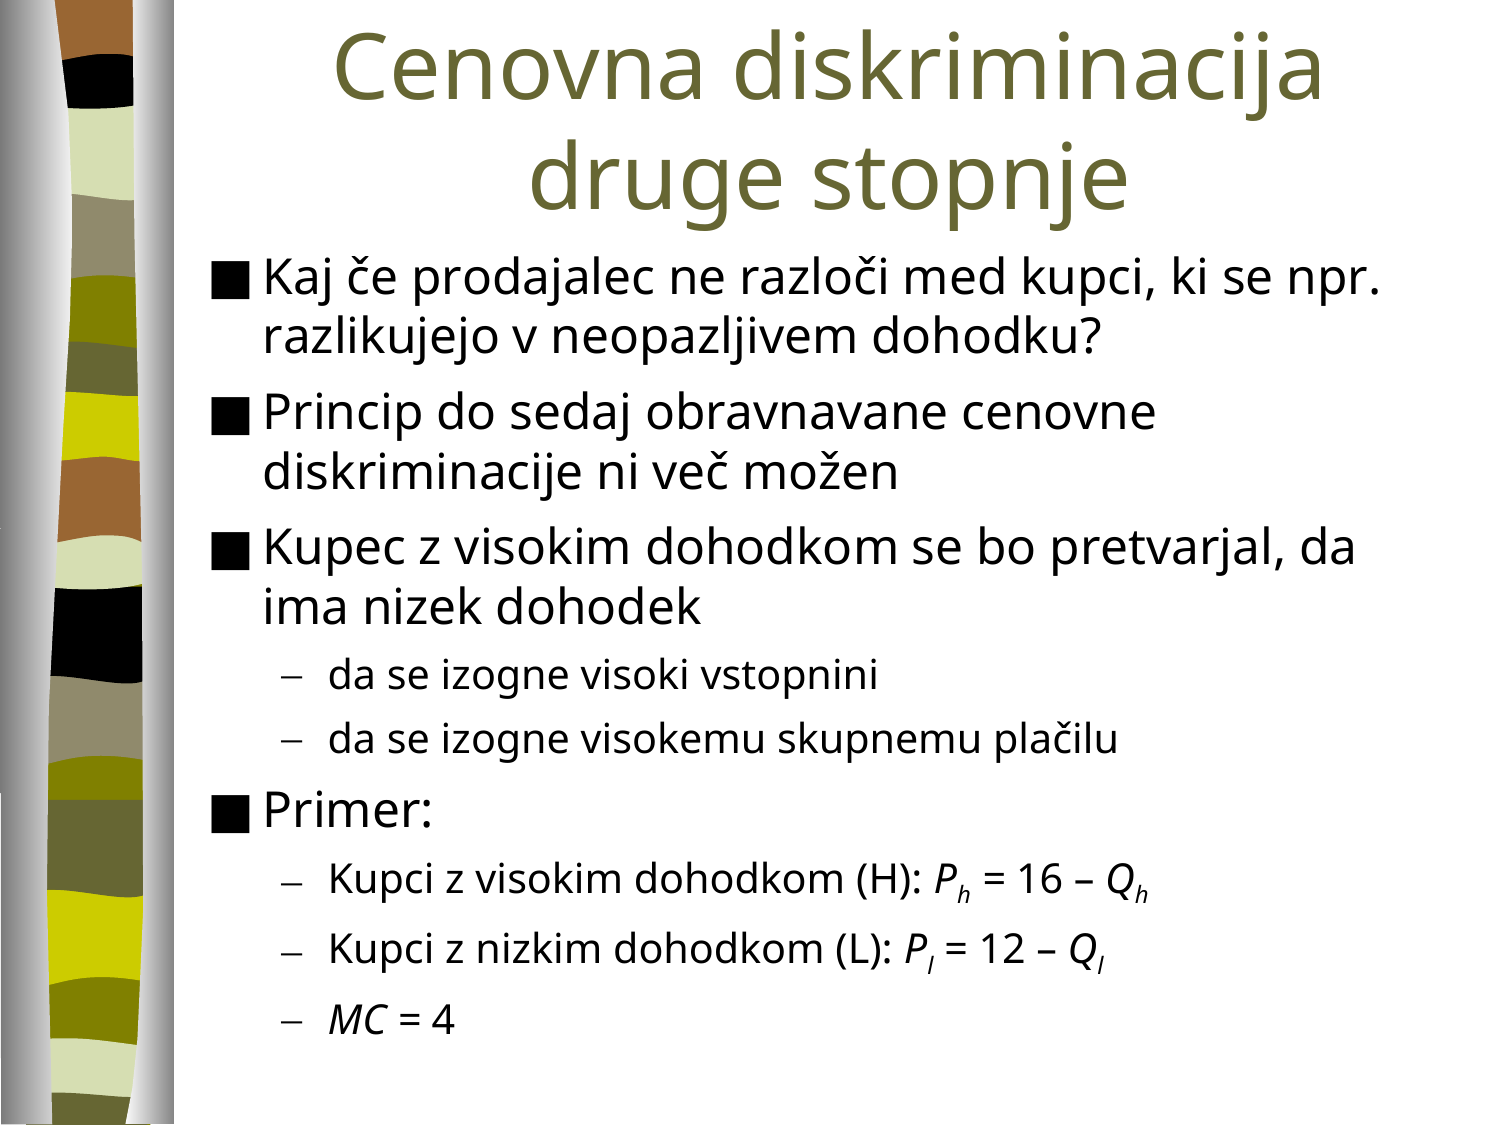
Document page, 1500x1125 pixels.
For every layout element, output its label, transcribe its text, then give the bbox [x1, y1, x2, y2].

title Cenovna diskriminacija druge stopnje [192, 0, 1468, 236]
list Kaj če prodajalec ne razloči med kupci, ki se npr. razlikujejo v neopazljivem dohodku? Princip do sedaj obravnavane cenovne diskriminacije ni več možen Kupec z visokim dohodkom se bo pretvarjal, da ima nizek dohodek da se izogne visoki vstopnini da se izogne visokemu skupnemu plačilu Primer: Kupci z visokim dohodkom (H): Ph = 16 – Qh Kupci z nizkim dohodkom (L): Pl = 12 – Ql MC = 4 [192, 237, 1468, 1060]
